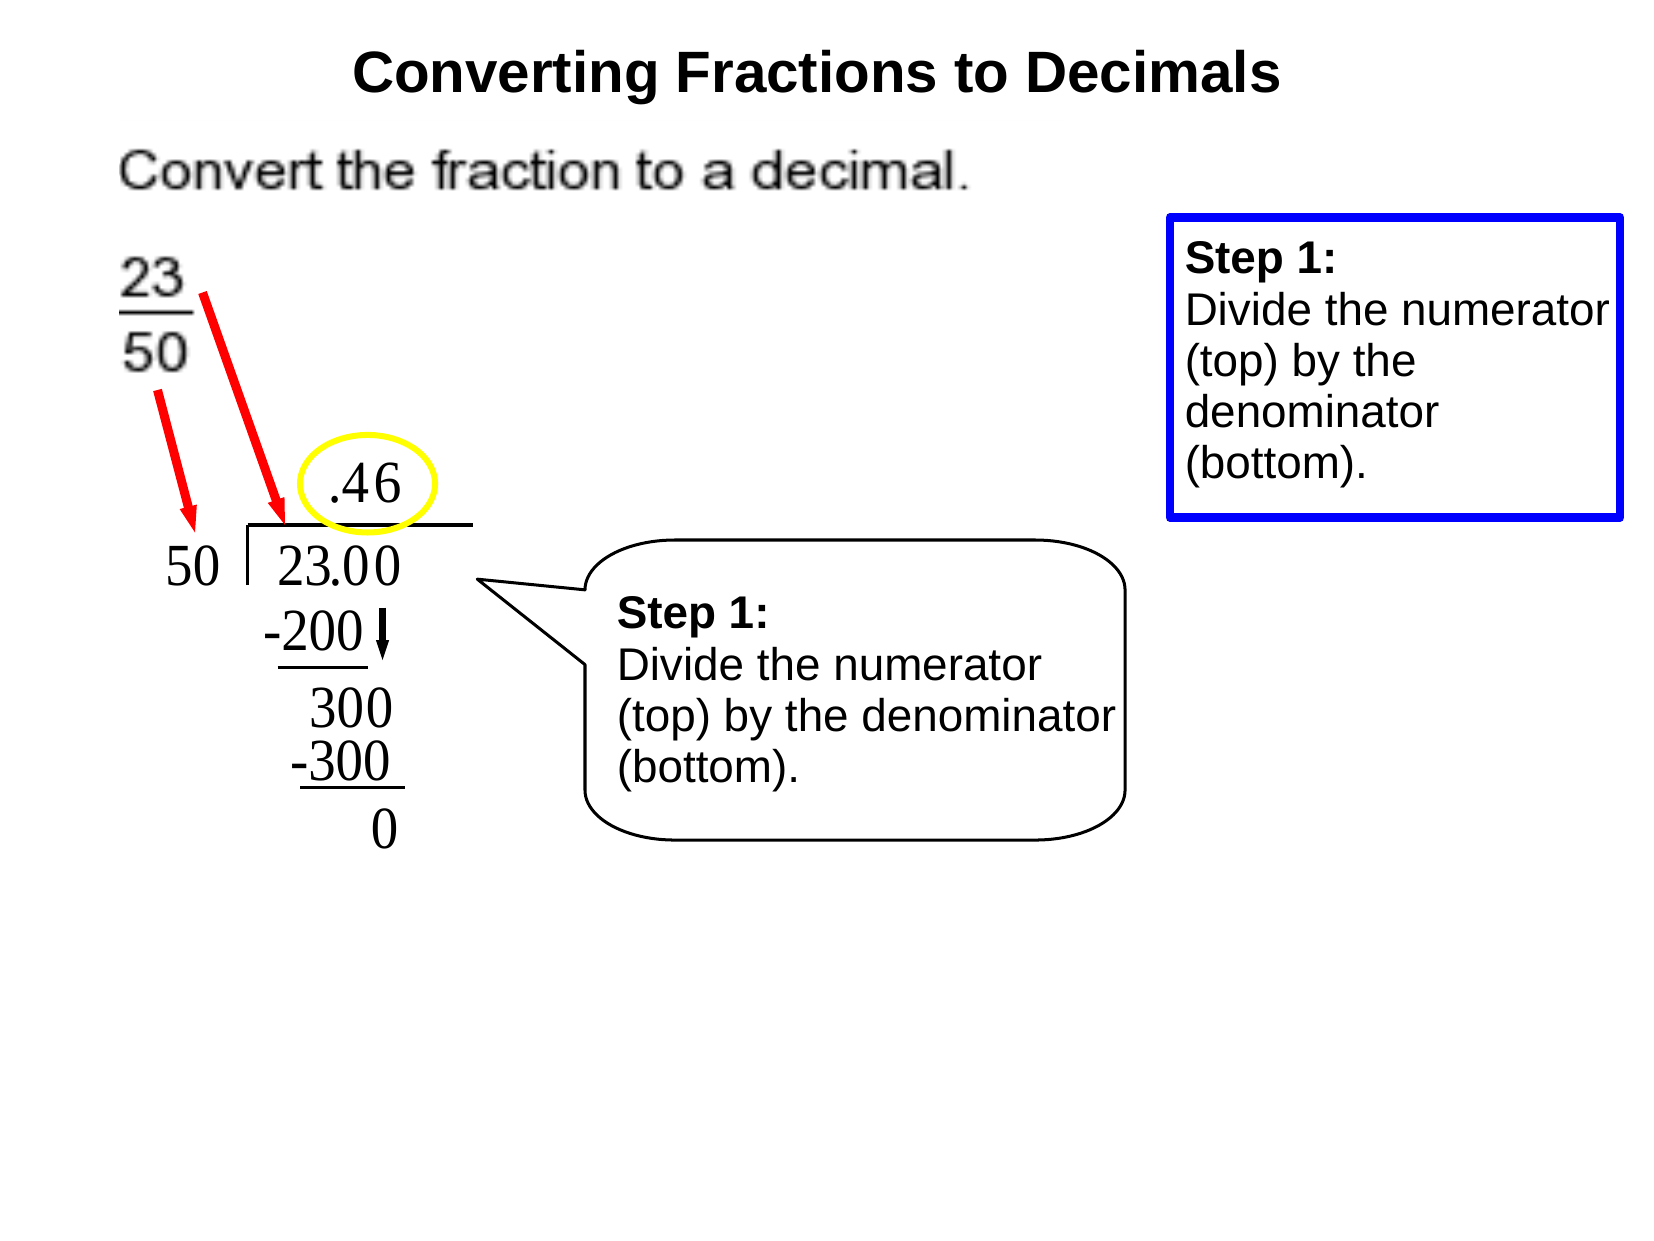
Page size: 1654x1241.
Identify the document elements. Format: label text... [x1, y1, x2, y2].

chart [159, 532, 409, 666]
text_box Step 1: Divide the numerator (top) by the denominator (bottom). [477, 540, 1126, 841]
picture [119, 119, 1066, 406]
chart [284, 675, 406, 863]
text_box Step 1: Divide the numerator (top) by the denominator (bottom). [1170, 225, 1628, 1241]
text_box Converting Fractions to Decimals [45, 32, 1591, 181]
chart [322, 450, 408, 518]
text_box Step 1: Divide the numerator (top) by the denominator (bottom). [1174, 225, 1616, 513]
